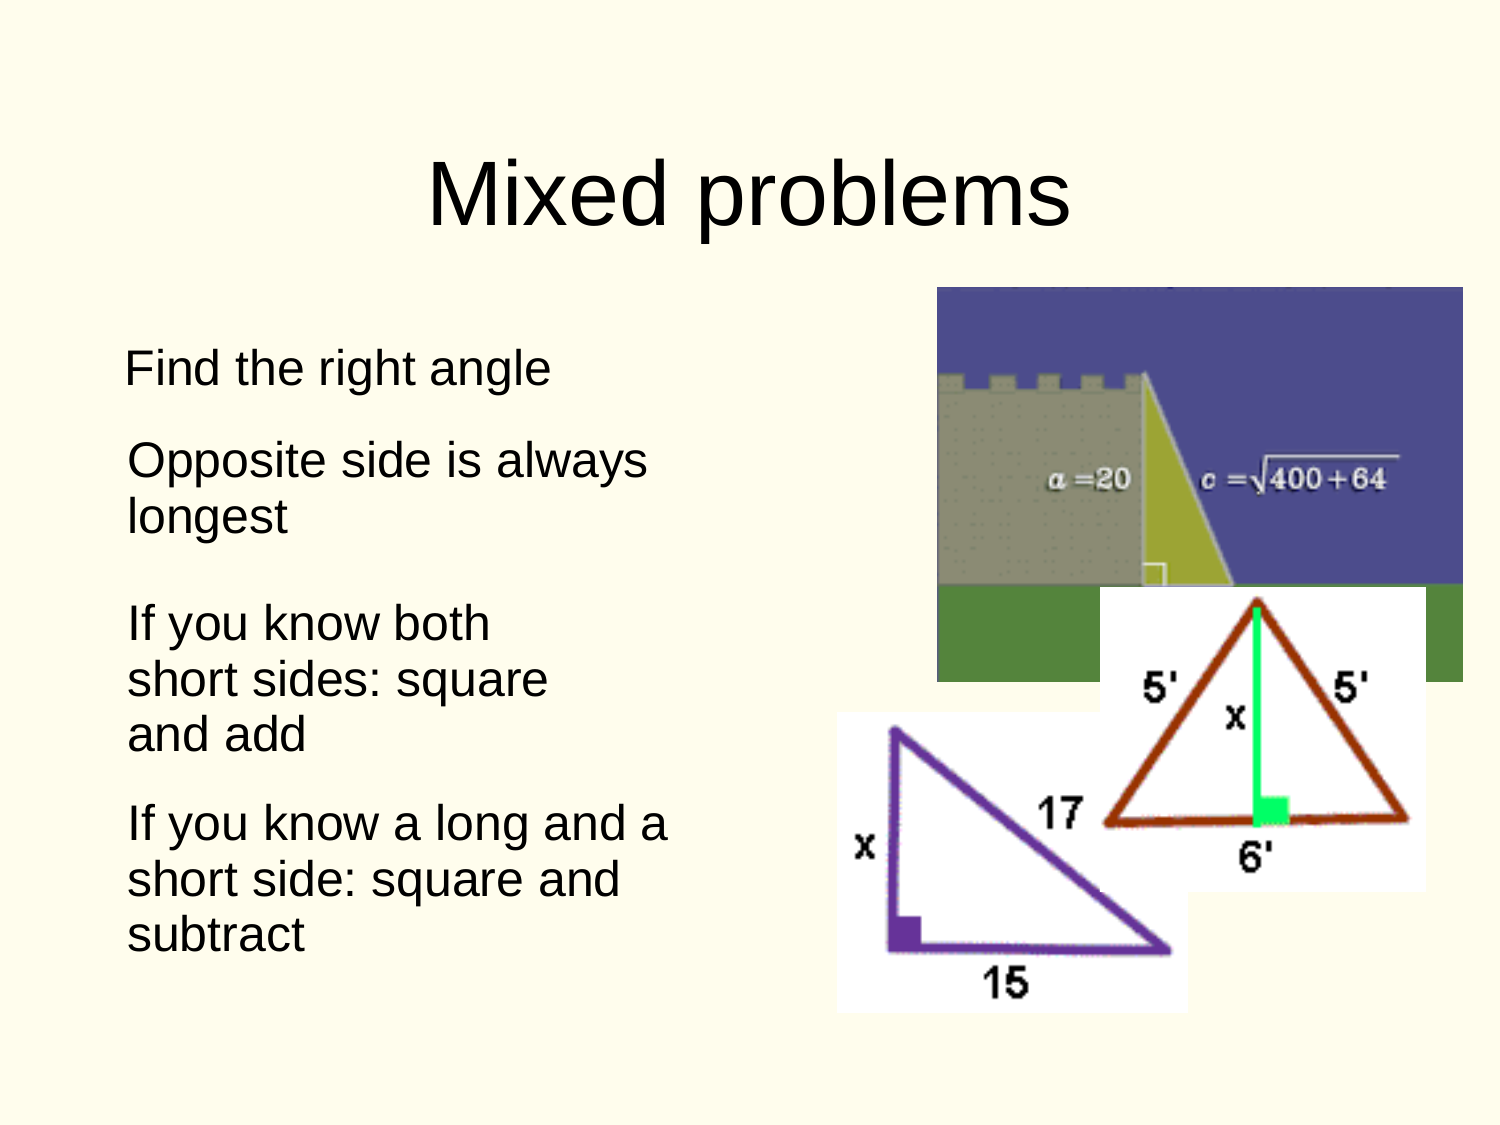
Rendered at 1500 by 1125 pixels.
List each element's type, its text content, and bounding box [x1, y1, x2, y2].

text_box If you know both short sides: square and add [112, 587, 609, 771]
picture [837, 287, 1463, 1014]
text_box If you know a long and a short side: square and subtract [112, 787, 716, 971]
title Mixed problems [112, 99, 1388, 288]
text_box Find the right angle [109, 332, 568, 404]
text_box Opposite side is always longest [112, 424, 691, 552]
